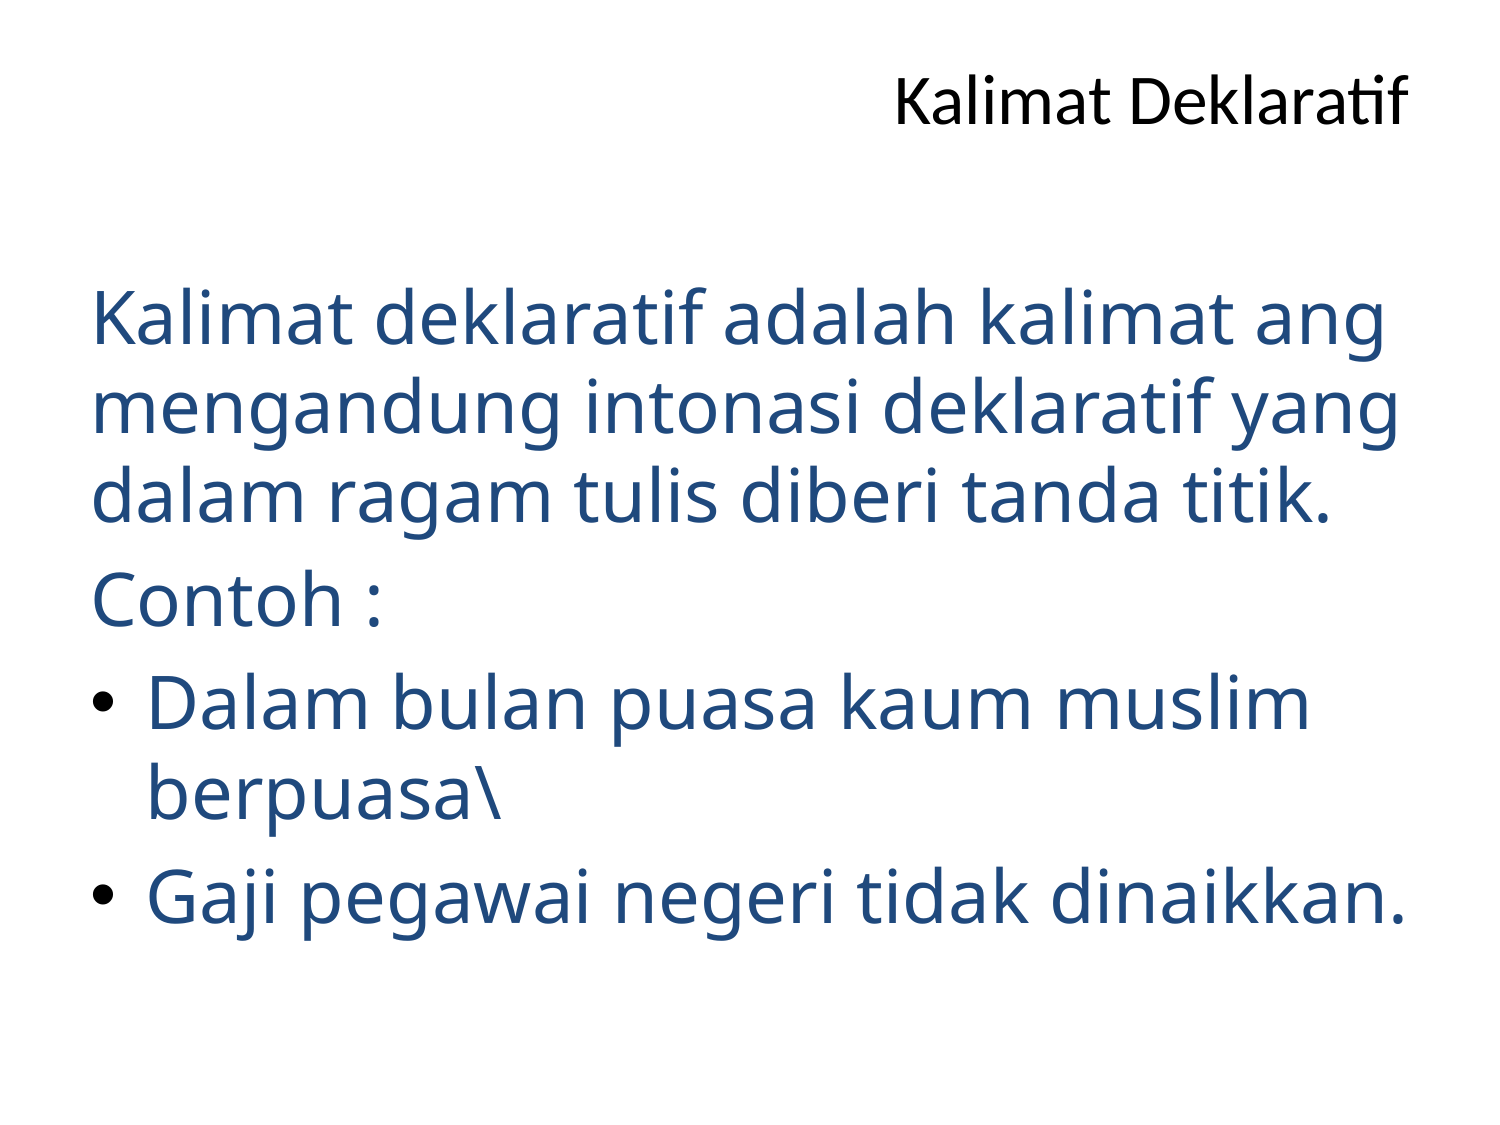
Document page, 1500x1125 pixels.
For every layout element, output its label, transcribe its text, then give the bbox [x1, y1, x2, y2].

list Kalimat deklaratif adalah kalimat ang mengandung intonasi deklaratif yang dalam ragam tulis diberi tanda titik. Contoh : Dalam bulan puasa kaum muslim berpuasa\ Gaji pegawai negeri tidak dinaikkan. [75, 262, 1425, 1005]
title Kalimat Deklaratif [75, 45, 1425, 233]
